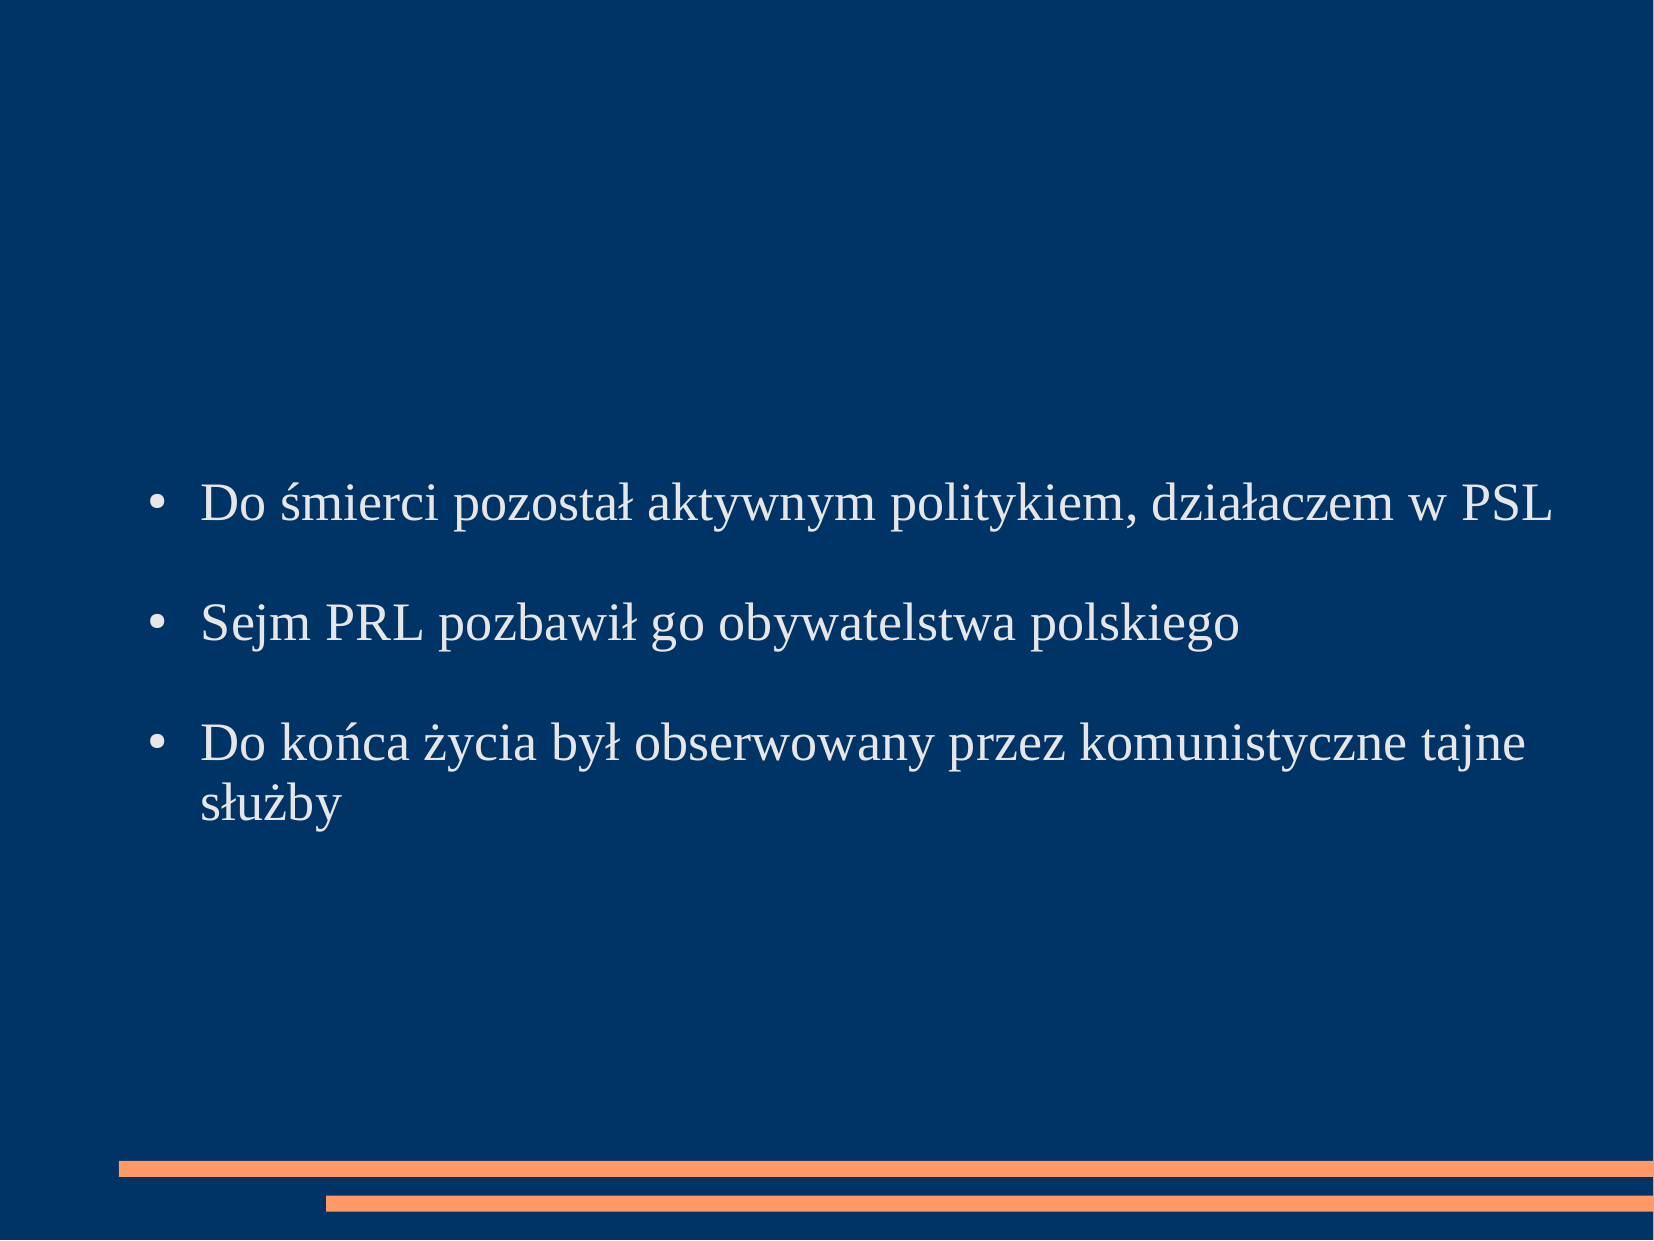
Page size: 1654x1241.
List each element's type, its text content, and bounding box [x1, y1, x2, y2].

list Do śmierci pozostał aktywnym politykiem, działaczem w PSL Sejm PRL pozbawił go obywatelstwa polskiego Do końca życia był obserwowany przez komunistyczne tajne służby [129, 472, 1570, 1241]
